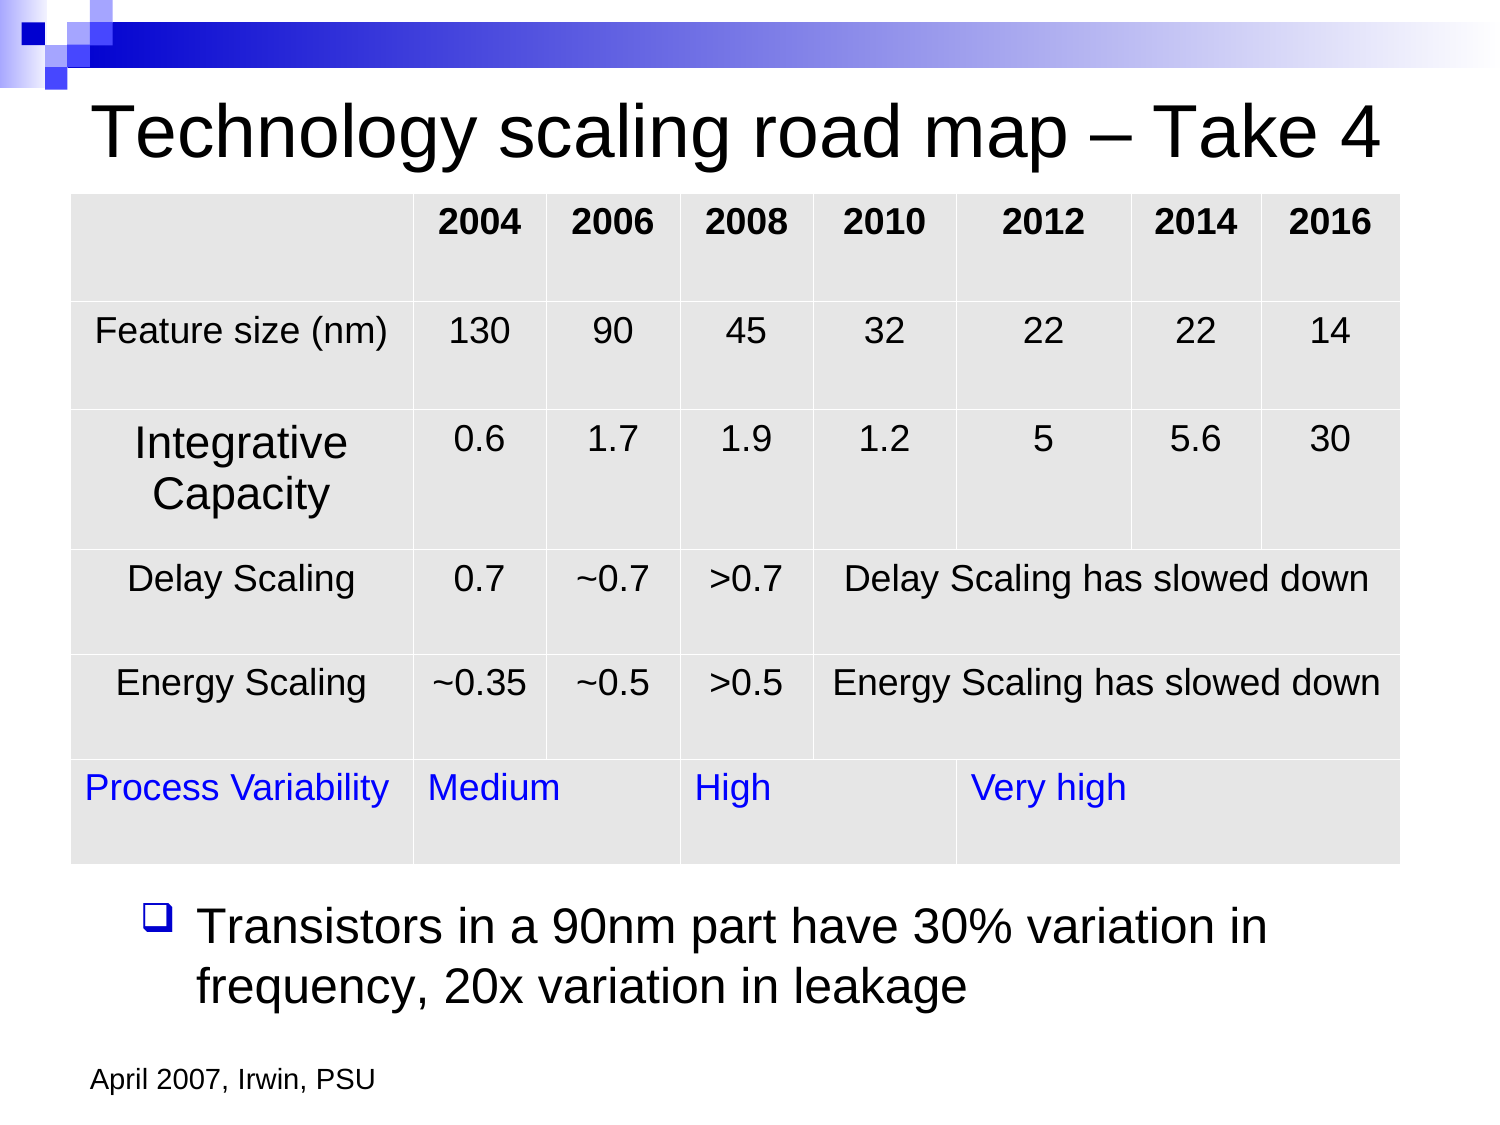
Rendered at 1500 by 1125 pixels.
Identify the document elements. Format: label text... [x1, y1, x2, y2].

table_cell Integrative Capacity [71, 410, 413, 549]
table_cell Process Variability [71, 760, 413, 864]
table_cell 0.6 [414, 410, 546, 549]
table_cell Very high [957, 760, 1400, 864]
table_cell ~0.35 [414, 655, 546, 759]
table_cell 45 [681, 302, 813, 409]
table_cell Delay Scaling [71, 550, 413, 654]
table_cell 130 [414, 302, 546, 409]
table_cell Medium [414, 760, 680, 864]
table_cell 5 [957, 410, 1131, 549]
table_header [71, 194, 413, 301]
table_cell Energy Scaling has slowed down [814, 655, 1400, 759]
table_cell >0.7 [681, 550, 813, 654]
table_cell 14 [1262, 302, 1400, 409]
table_header 2012 [957, 194, 1131, 301]
table_cell ~0.5 [547, 655, 680, 759]
table_cell 0.7 [414, 550, 546, 654]
table_cell 1.9 [681, 410, 813, 549]
table_cell Energy Scaling [71, 655, 413, 759]
table_cell Delay Scaling has slowed down [814, 550, 1400, 654]
table_cell 1.7 [547, 410, 680, 549]
table_header 2006 [547, 194, 680, 301]
table_cell 90 [547, 302, 680, 409]
table_cell >0.5 [681, 655, 813, 759]
table_cell 1.2 [814, 410, 956, 549]
table_cell 5.6 [1132, 410, 1261, 549]
table_cell ~0.7 [547, 550, 680, 654]
table_header 2008 [681, 194, 813, 301]
table_cell Feature size (nm) [71, 302, 413, 409]
title Technology scaling road map – Take 4 [75, 74, 1426, 175]
table_header 2016 [1262, 194, 1400, 301]
table_cell 22 [957, 302, 1131, 409]
table_header 2010 [814, 194, 956, 301]
table_cell 32 [814, 302, 956, 409]
table_header 2004 [414, 194, 546, 301]
table_header 2014 [1132, 194, 1261, 301]
list Transistors in a 90nm part have 30% variation in frequency, 20x variation in leakage [125, 885, 1401, 1049]
table_cell 30 [1262, 410, 1400, 549]
table_cell 22 [1132, 302, 1261, 409]
text_box April 2007, Irwin, PSU [74, 1024, 426, 1103]
table_cell High [681, 760, 956, 864]
